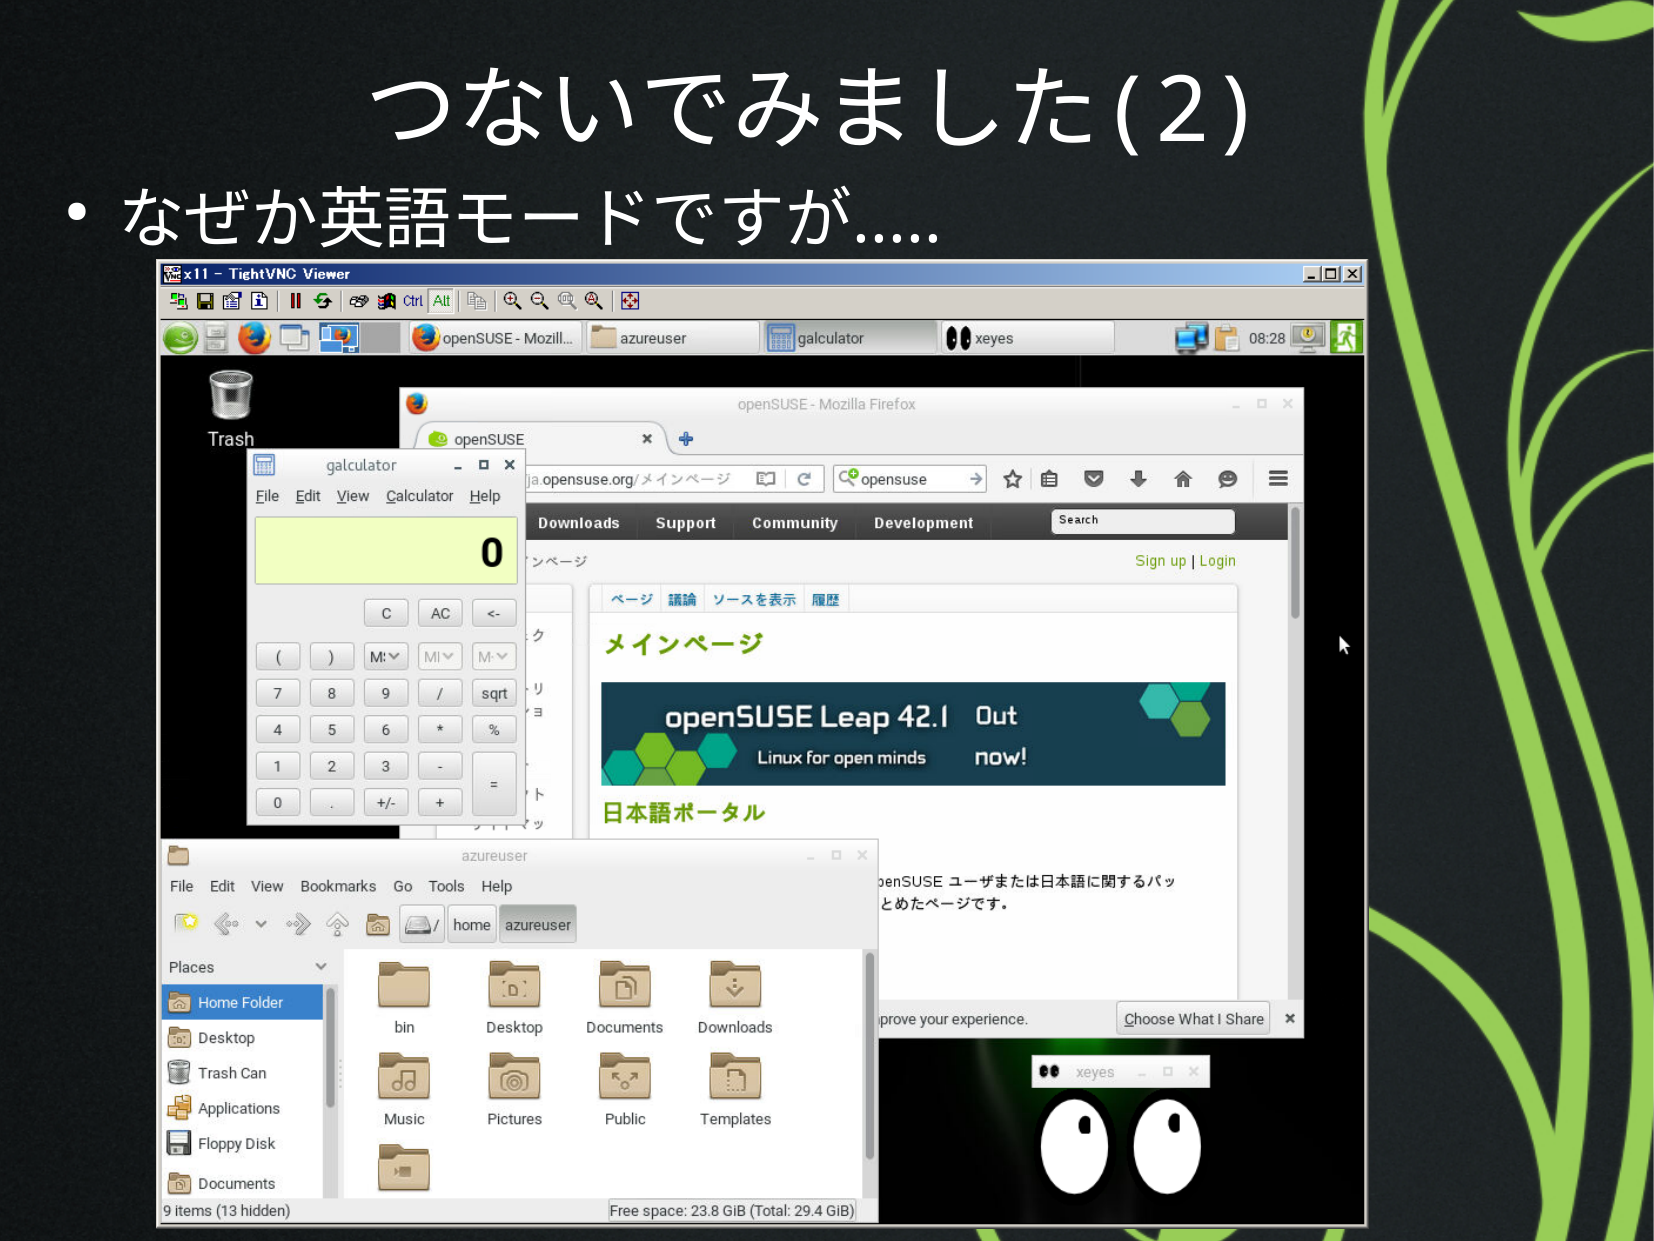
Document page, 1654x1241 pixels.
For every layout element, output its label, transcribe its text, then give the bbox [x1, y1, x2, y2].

list なぜか英語モードですが..... [47, 165, 1583, 1111]
title つないでみました(2) [47, 49, 1583, 154]
picture [0, 0, 1654, 1241]
